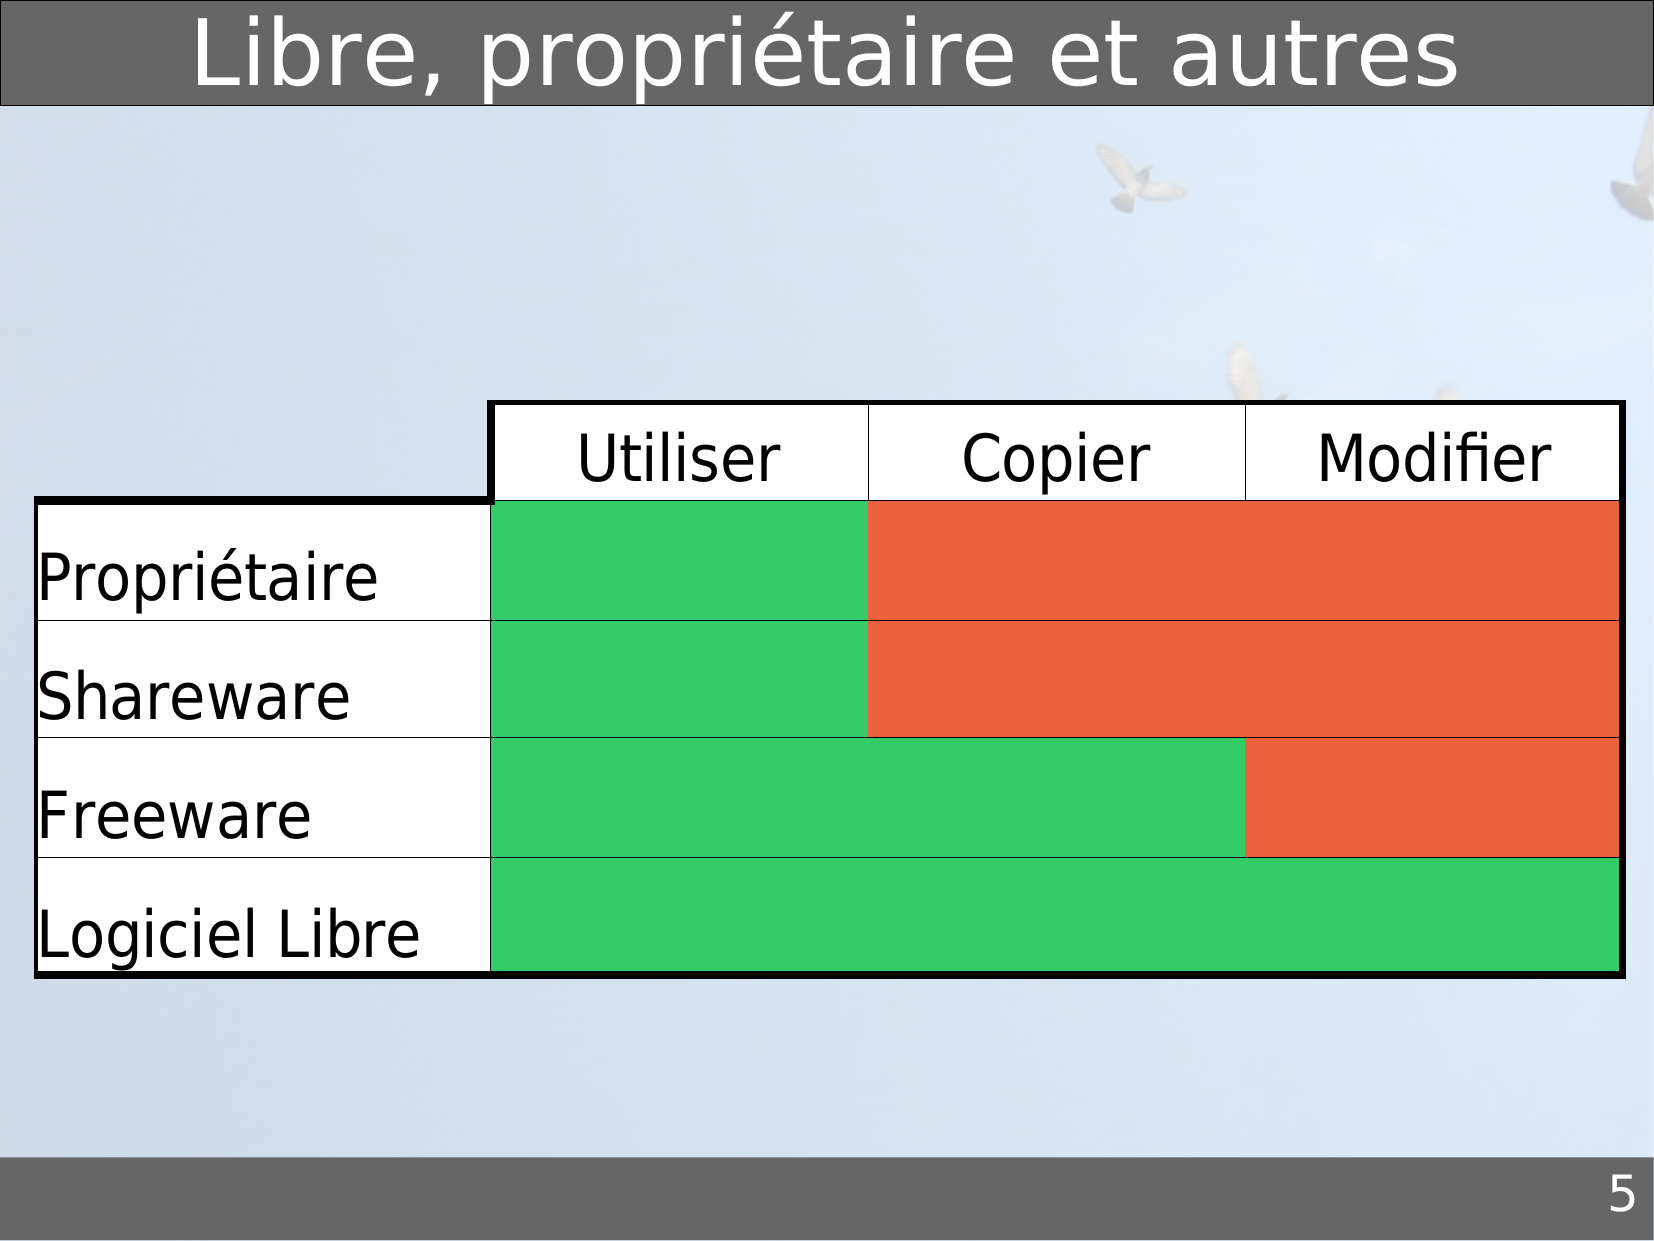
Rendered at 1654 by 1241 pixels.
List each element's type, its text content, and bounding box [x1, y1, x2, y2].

chart [34, 400, 1626, 1085]
title Libre, propriétaire et autres [0, 0, 1654, 108]
